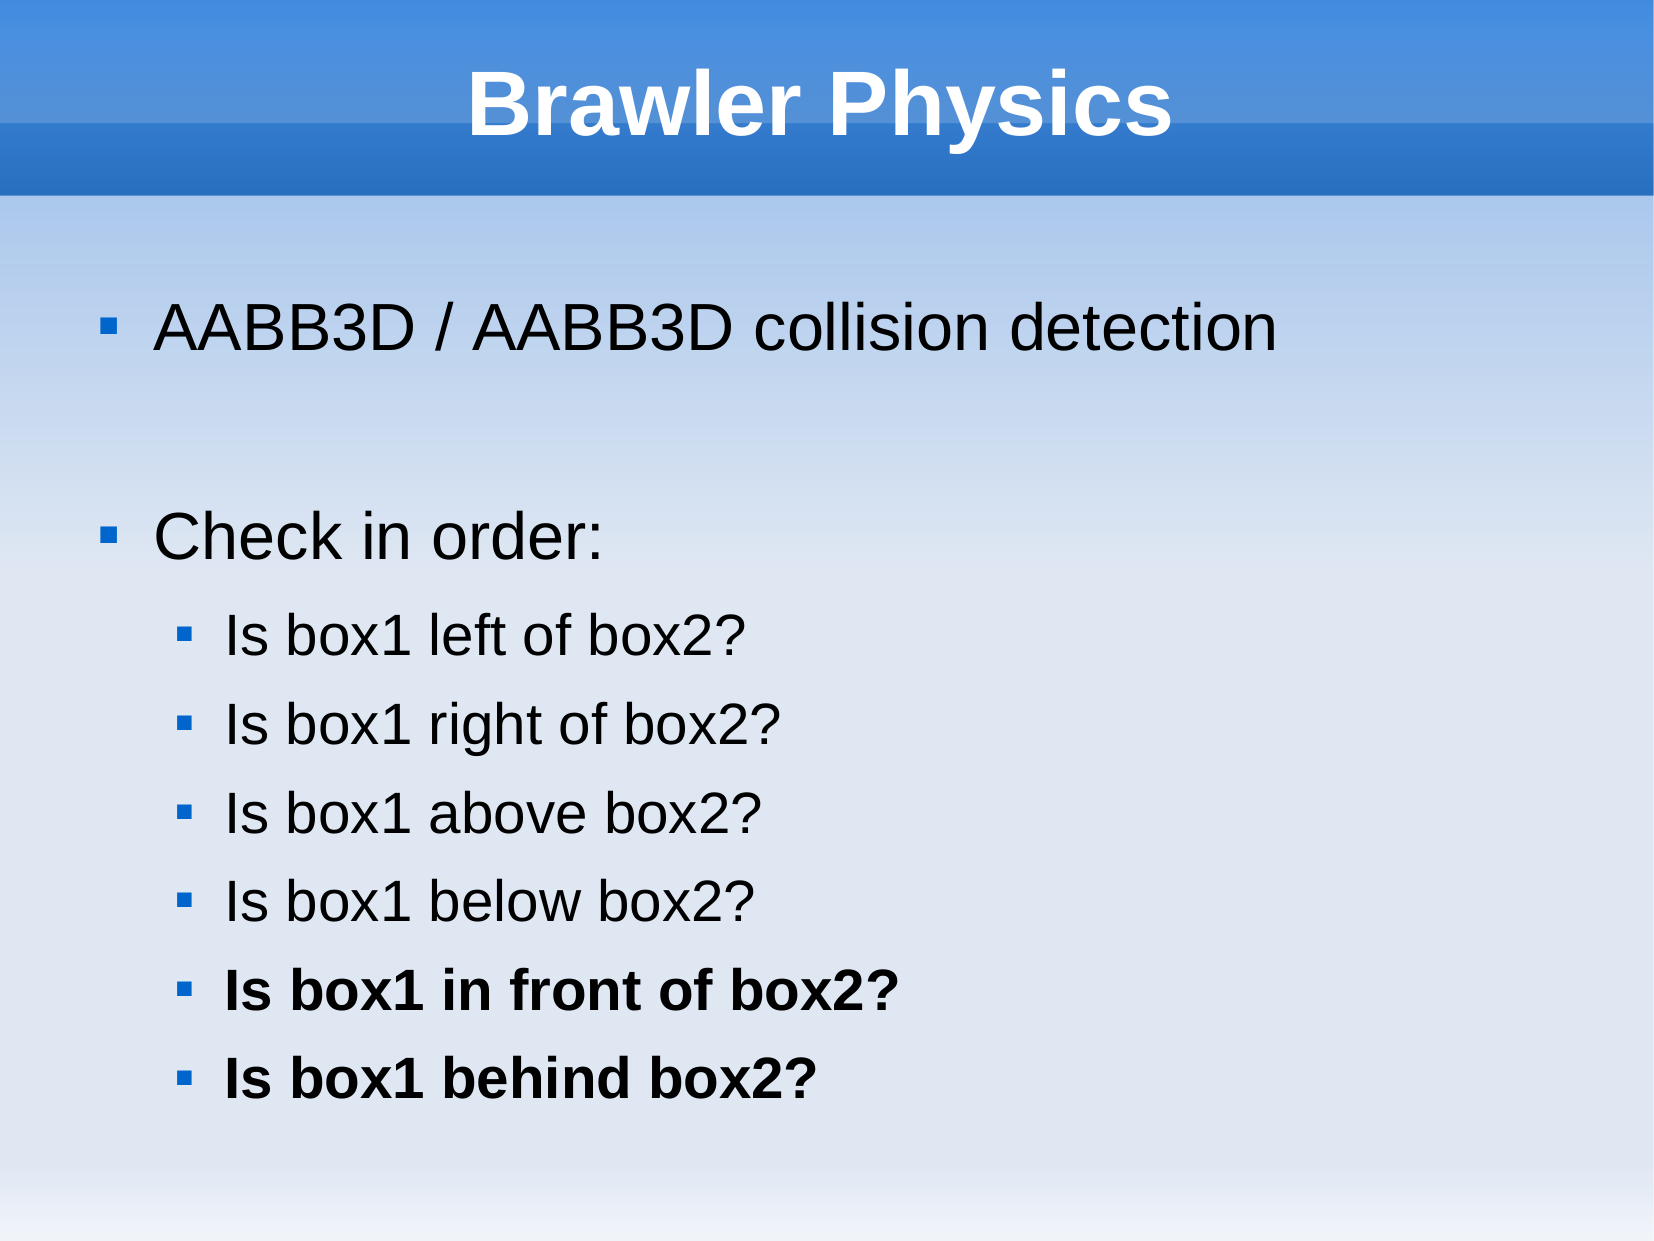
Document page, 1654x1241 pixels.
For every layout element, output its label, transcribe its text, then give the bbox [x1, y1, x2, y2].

picture [0, 0, 1654, 1241]
title Brawler Physics [76, 0, 1565, 208]
list AABB3D / AABB3D collision detection Check in order: Is box1 left of box2? Is box1 right of box2? Is box1 above box2? Is box1 below box2? Is box1 in front of box2? Is box1 behind box2? [82, 290, 1571, 1113]
